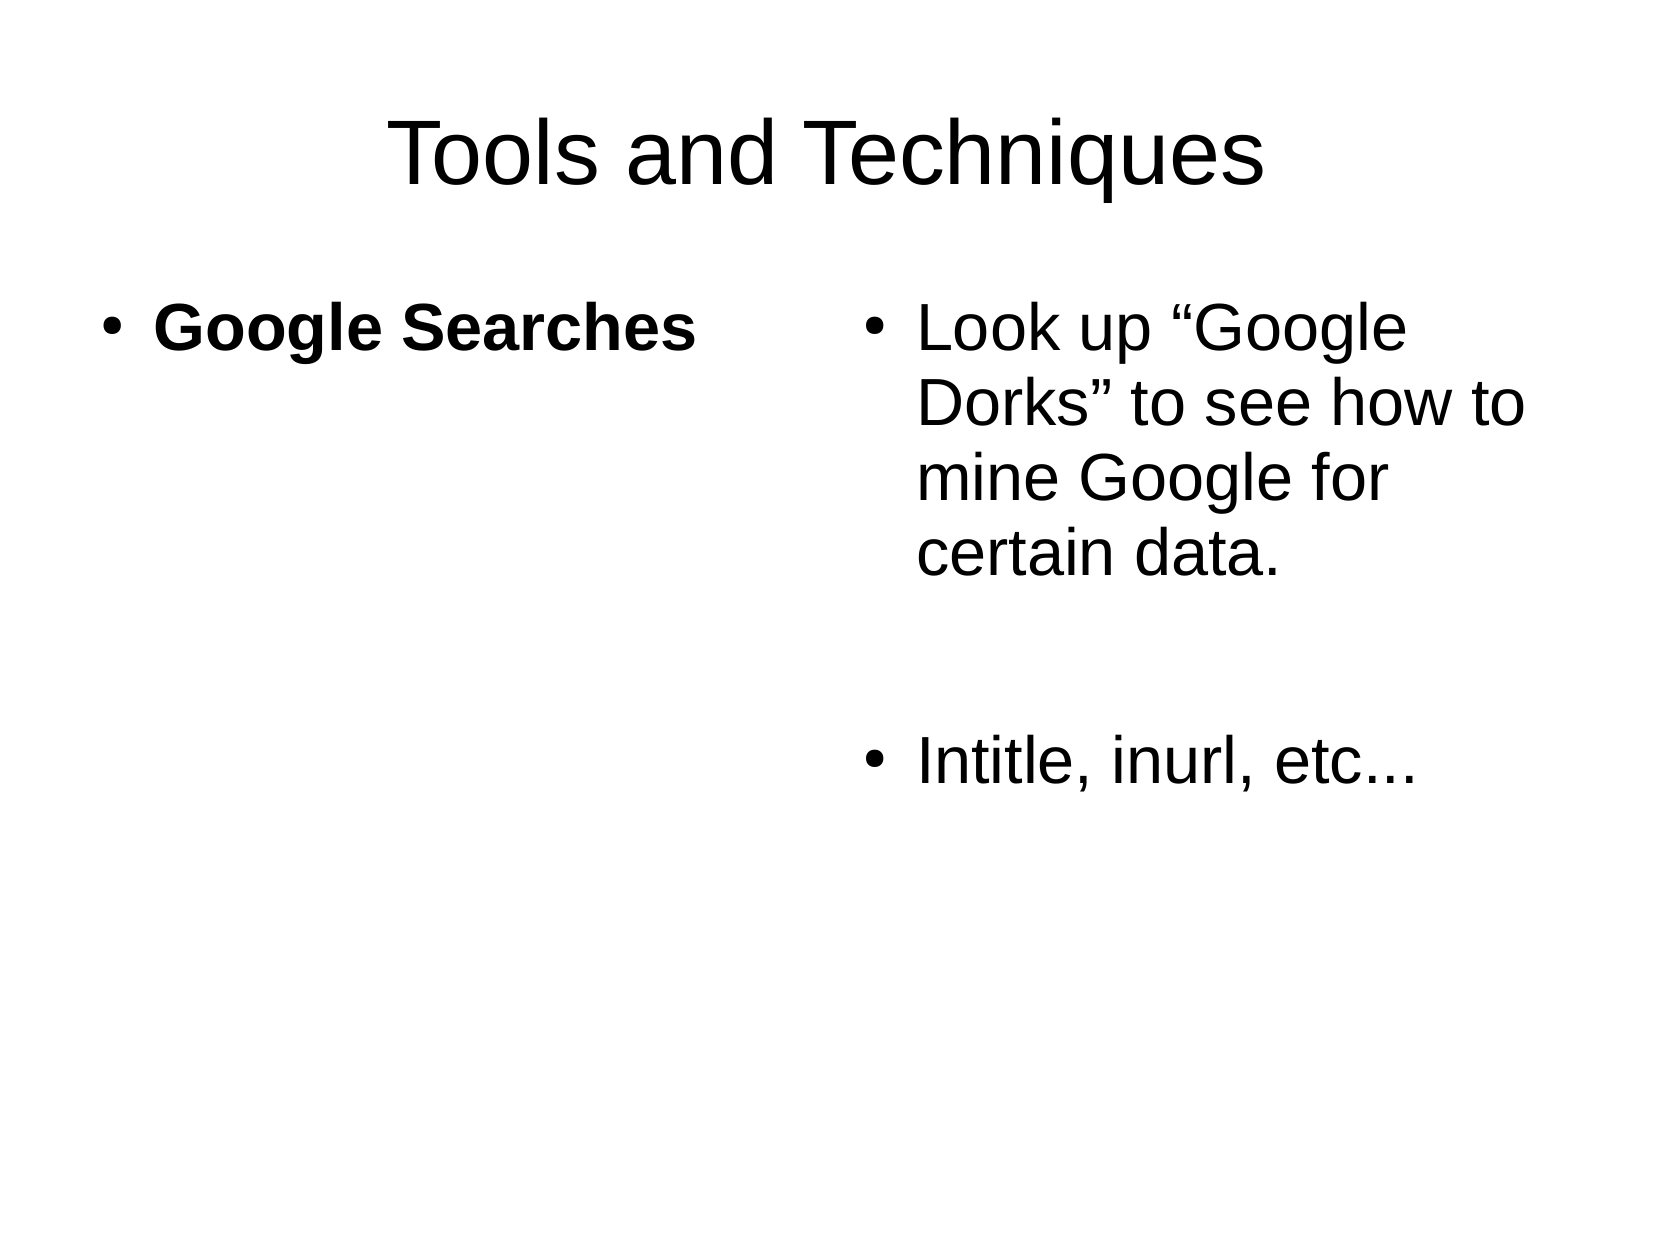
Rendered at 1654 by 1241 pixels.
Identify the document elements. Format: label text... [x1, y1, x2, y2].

list Google Searches [82, 290, 809, 1010]
list Look up “Google Dorks” to see how to mine Google for certain data. Intitle, inurl, etc... [845, 290, 1572, 1010]
title Tools and Techniques [82, 49, 1571, 257]
